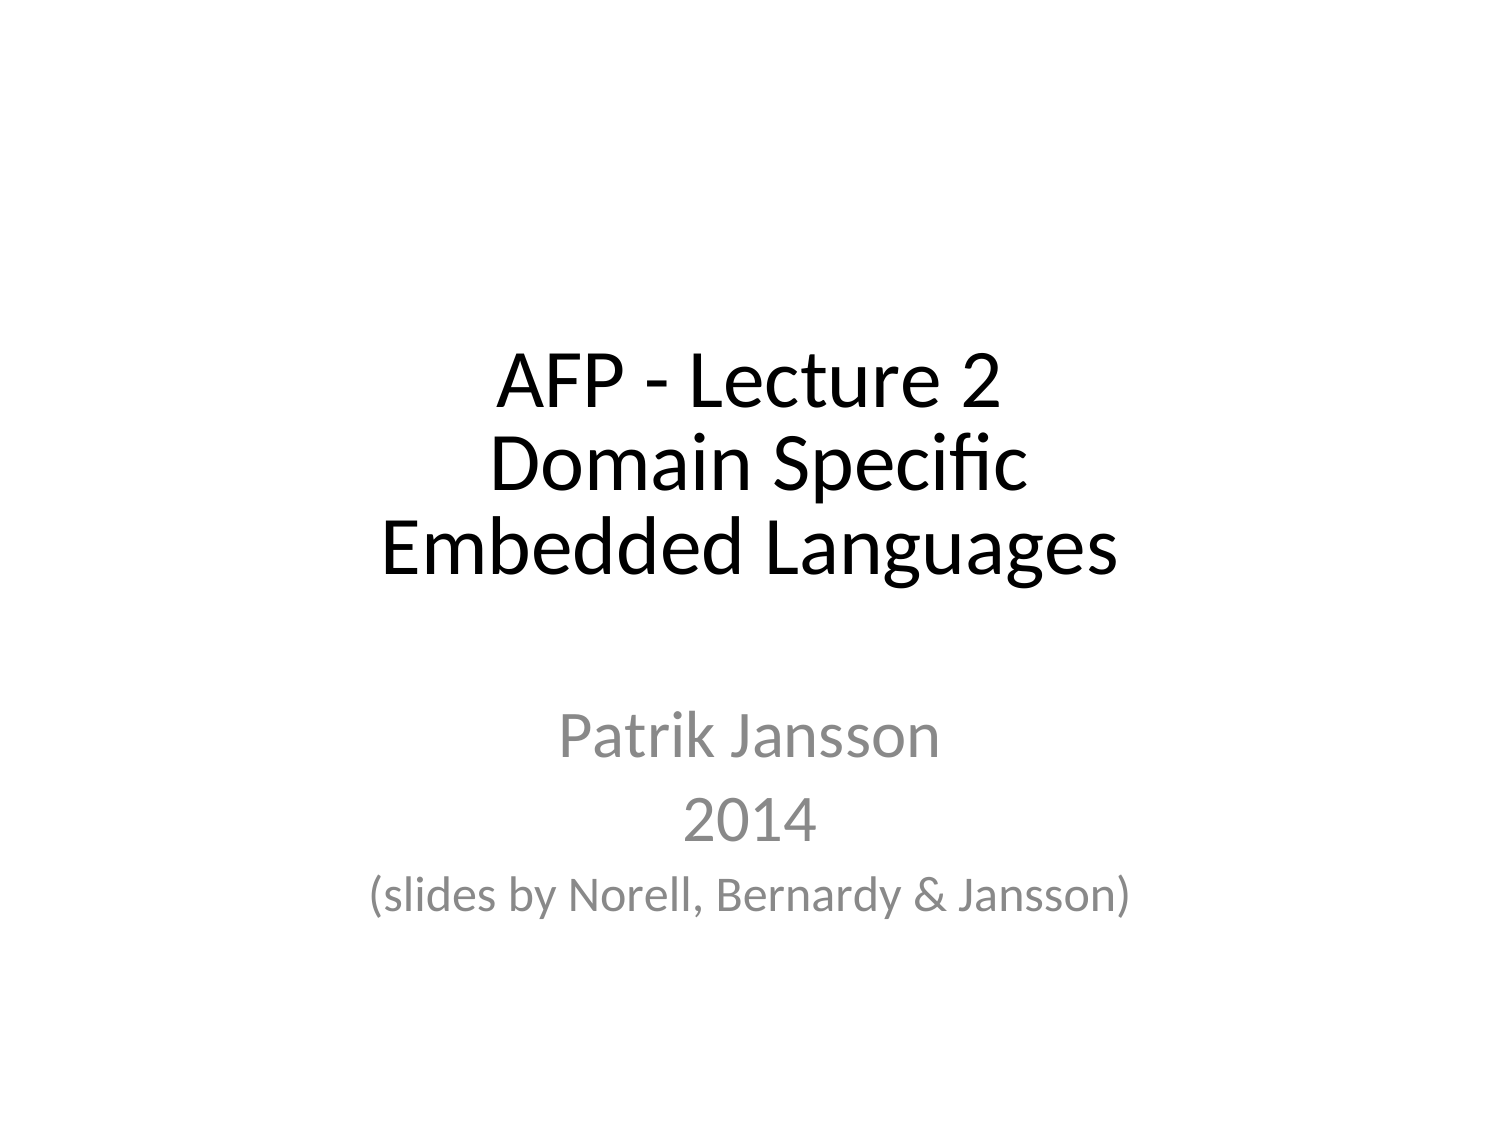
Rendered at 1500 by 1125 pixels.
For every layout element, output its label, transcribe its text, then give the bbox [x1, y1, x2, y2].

title AFP - Lecture 2 Domain Specific Embedded Languages [112, 316, 1388, 624]
text_box Patrik Jansson 2014 (slides by Norell, Bernardy & Jansson) [225, 699, 1276, 963]
